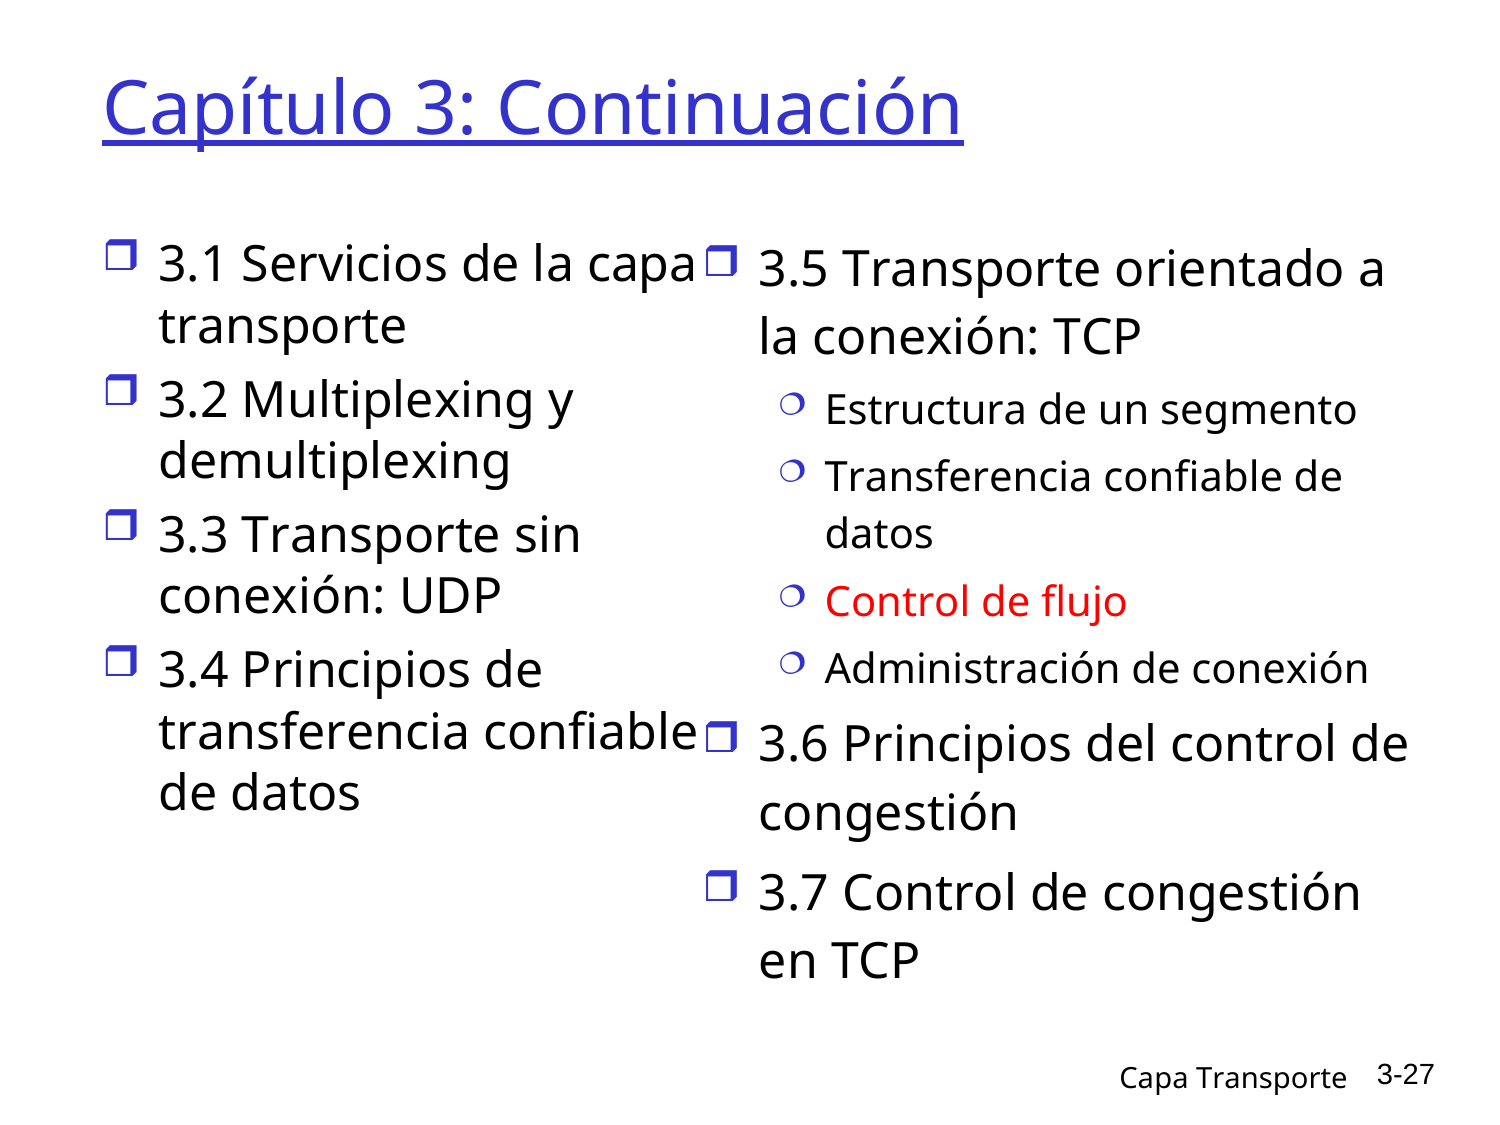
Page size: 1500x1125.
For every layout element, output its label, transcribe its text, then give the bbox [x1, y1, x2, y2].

list 3.1 Servicios de la capa transporte 3.2 Multiplexing y demultiplexing 3.3 Transporte sin conexión: UDP 3.4 Principios de transferencia confiable de datos [87, 224, 687, 983]
title Capítulo 3: Continuación [87, 15, 1426, 196]
list 3.5 Transporte orientado a la conexión: TCP Estructura de un segmento Transferencia confiable de datos Control de flujo Administración de conexión 3.6 Principios del control de congestión 3.7 Control de congestión en TCP [687, 224, 1426, 983]
